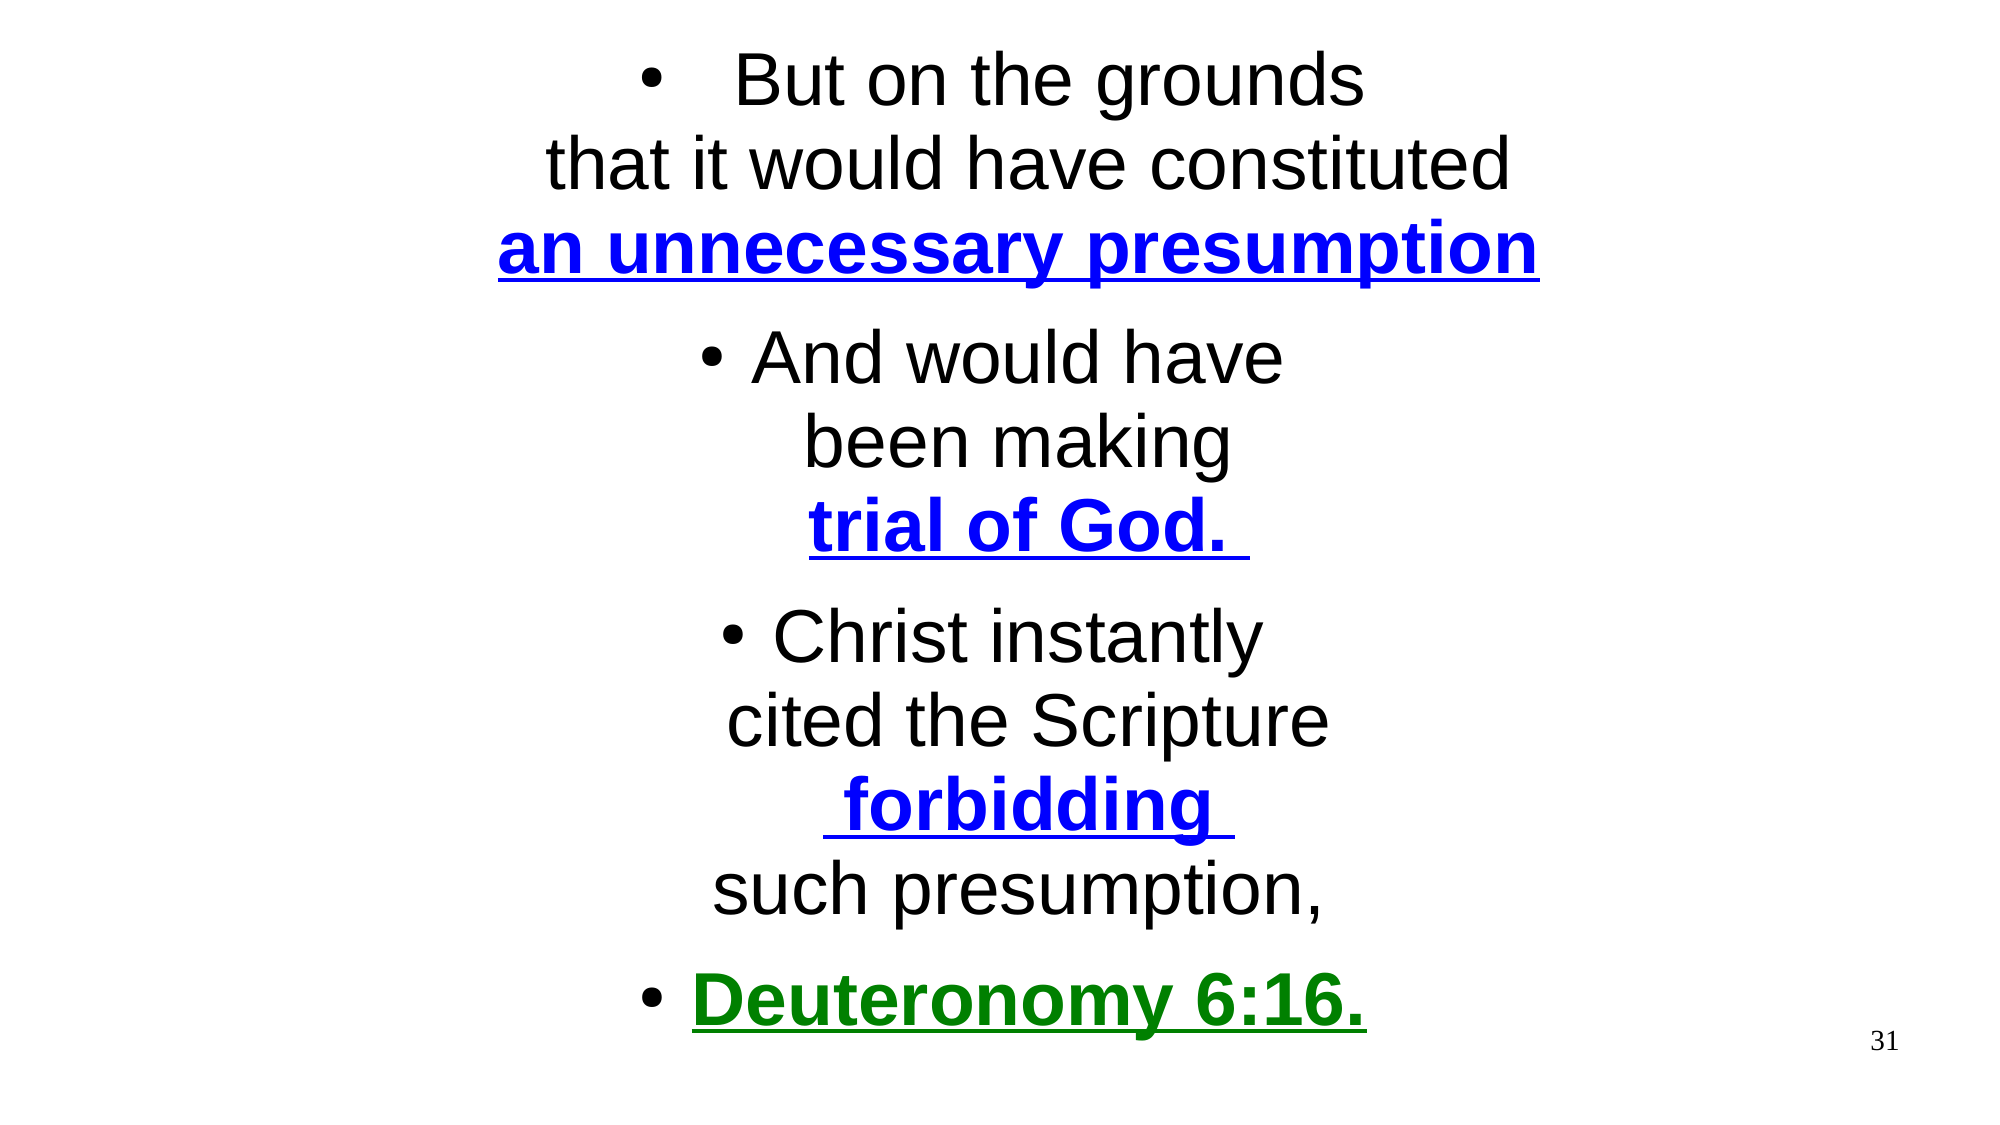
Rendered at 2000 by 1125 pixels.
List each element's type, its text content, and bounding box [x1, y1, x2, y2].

list But on the grounds that it would have constituted an unnecessary presumption And would have been making trial of God. Christ instantly cited the Scripture forbidding such presumption, Deuteronomy 6:16. [37, 37, 1951, 1125]
